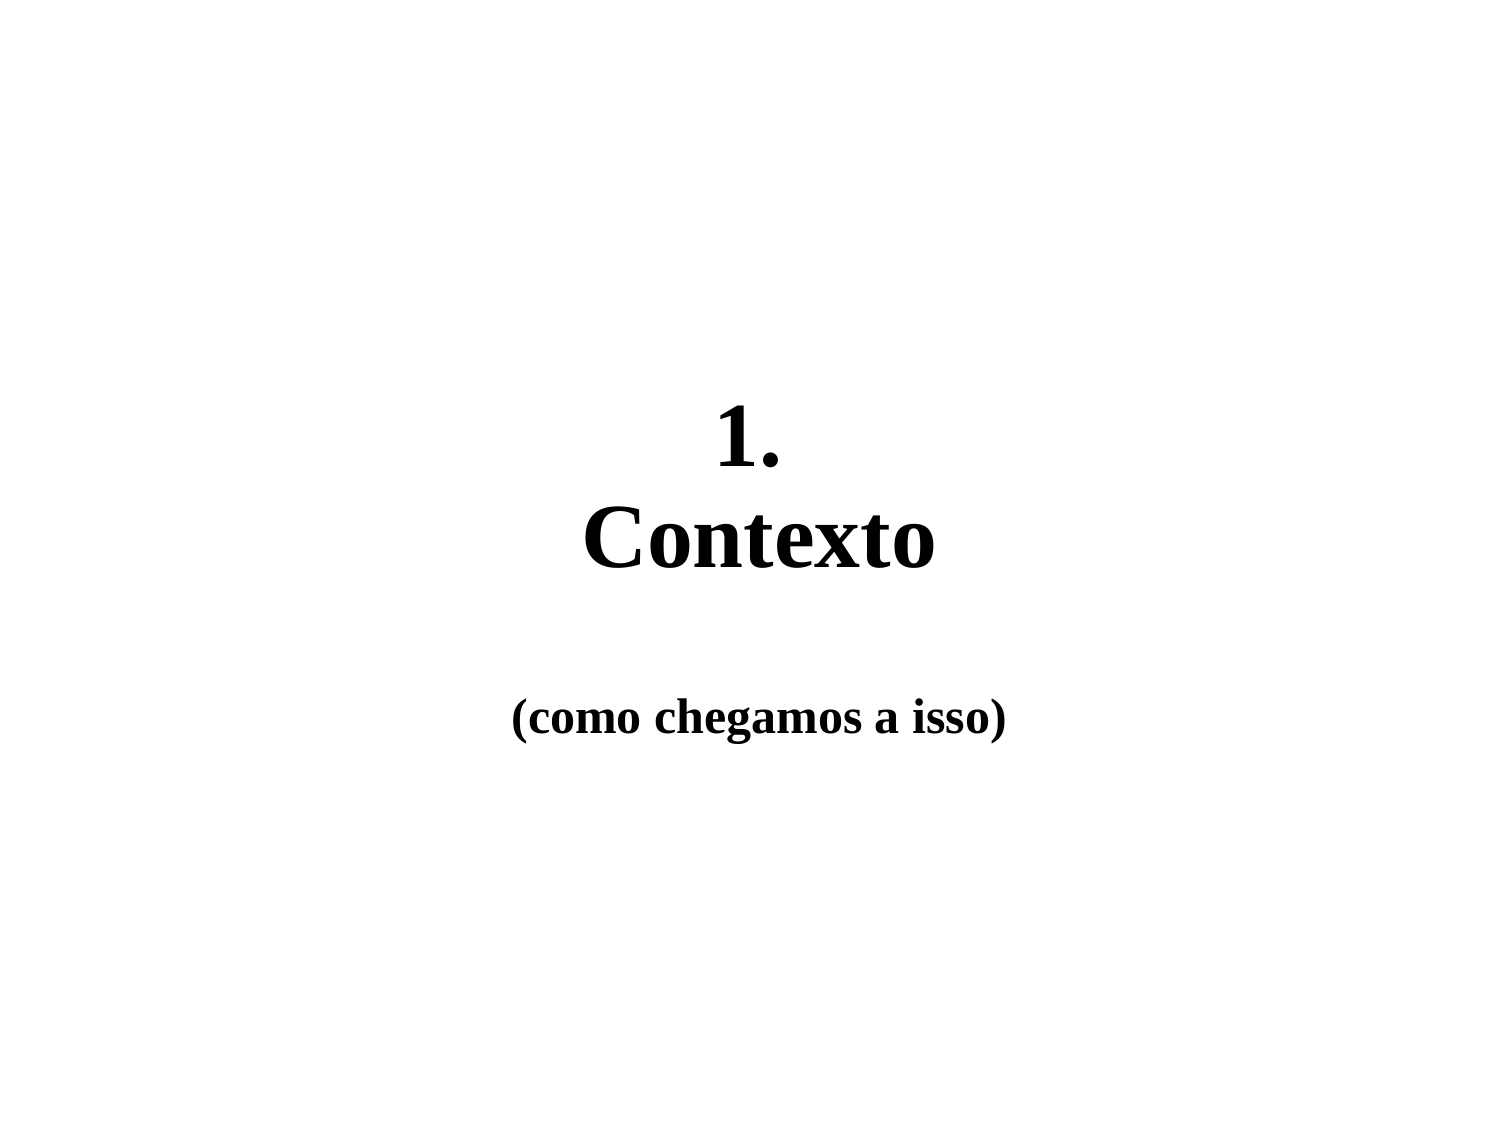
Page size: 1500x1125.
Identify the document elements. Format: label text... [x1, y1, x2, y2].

title 1. Contexto (como chegamos a isso) [95, 377, 1424, 753]
